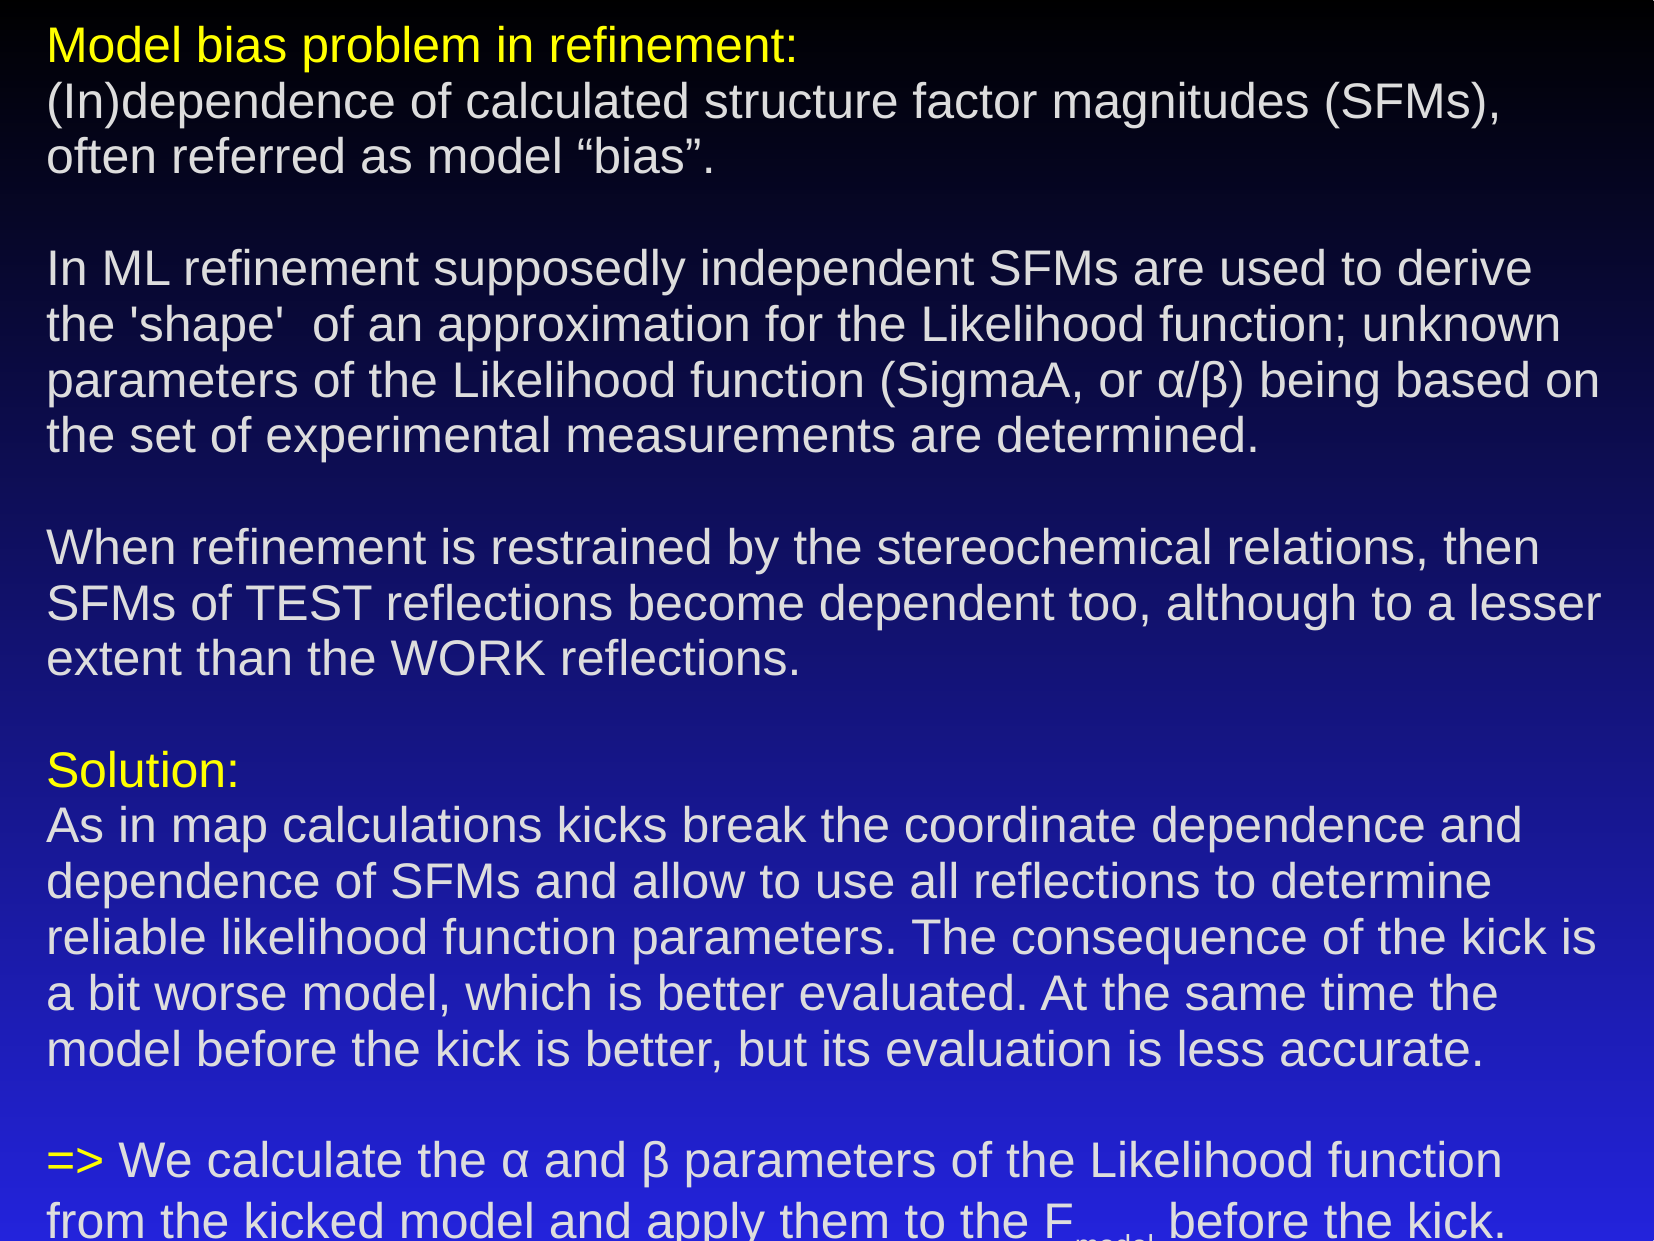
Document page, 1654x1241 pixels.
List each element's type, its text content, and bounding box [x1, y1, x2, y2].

text_box Model bias problem in refinement: (In)dependence of calculated structure factor magnitudes (SFMs), often referred as model “bias”. In ML refinement supposedly independent SFMs are used to derive the 'shape' of an approximation for the Likelihood function; unknown parameters of the Likelihood function (SigmaA, or α/β) being based on the set of experimental measurements are determined. When refinement is restrained by the stereochemical relations, then SFMs of TEST reflections become dependent too, although to a lesser extent than the WORK reflections. Solution: As in map calculations kicks break the coordinate dependence and dependence of SFMs and allow to use all reflections to determine reliable likelihood function parameters. The consequence of the kick is a bit worse model, which is better evaluated. At the same time the model before the kick is better, but its evaluation is less accurate. => We calculate the α and β parameters of the Likelihood function from the kicked model and apply them to the Fmodel before the kick. [31, 10, 1630, 543]
